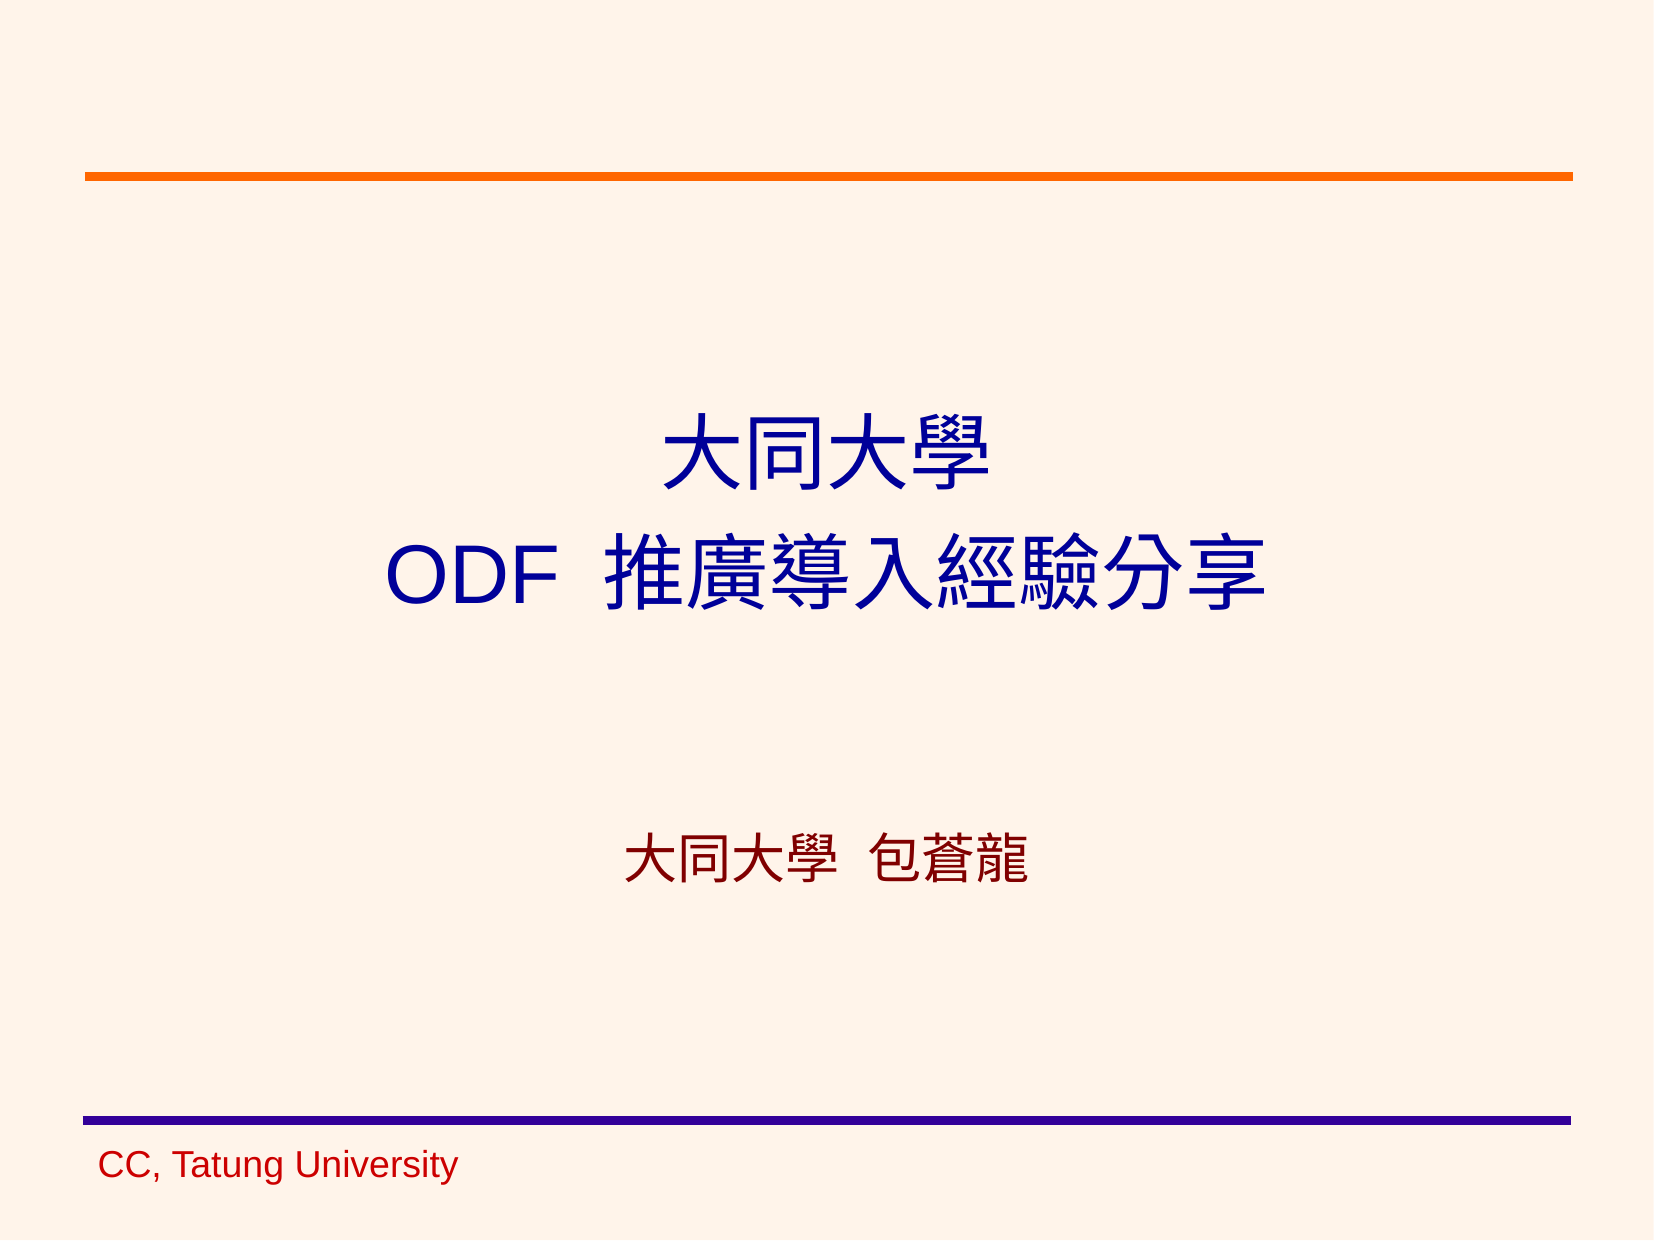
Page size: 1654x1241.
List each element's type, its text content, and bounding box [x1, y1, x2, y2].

subtitle 大同大學 ODF 推廣導入經驗分享 大同大學 包蒼龍 [82, 410, 1571, 1066]
